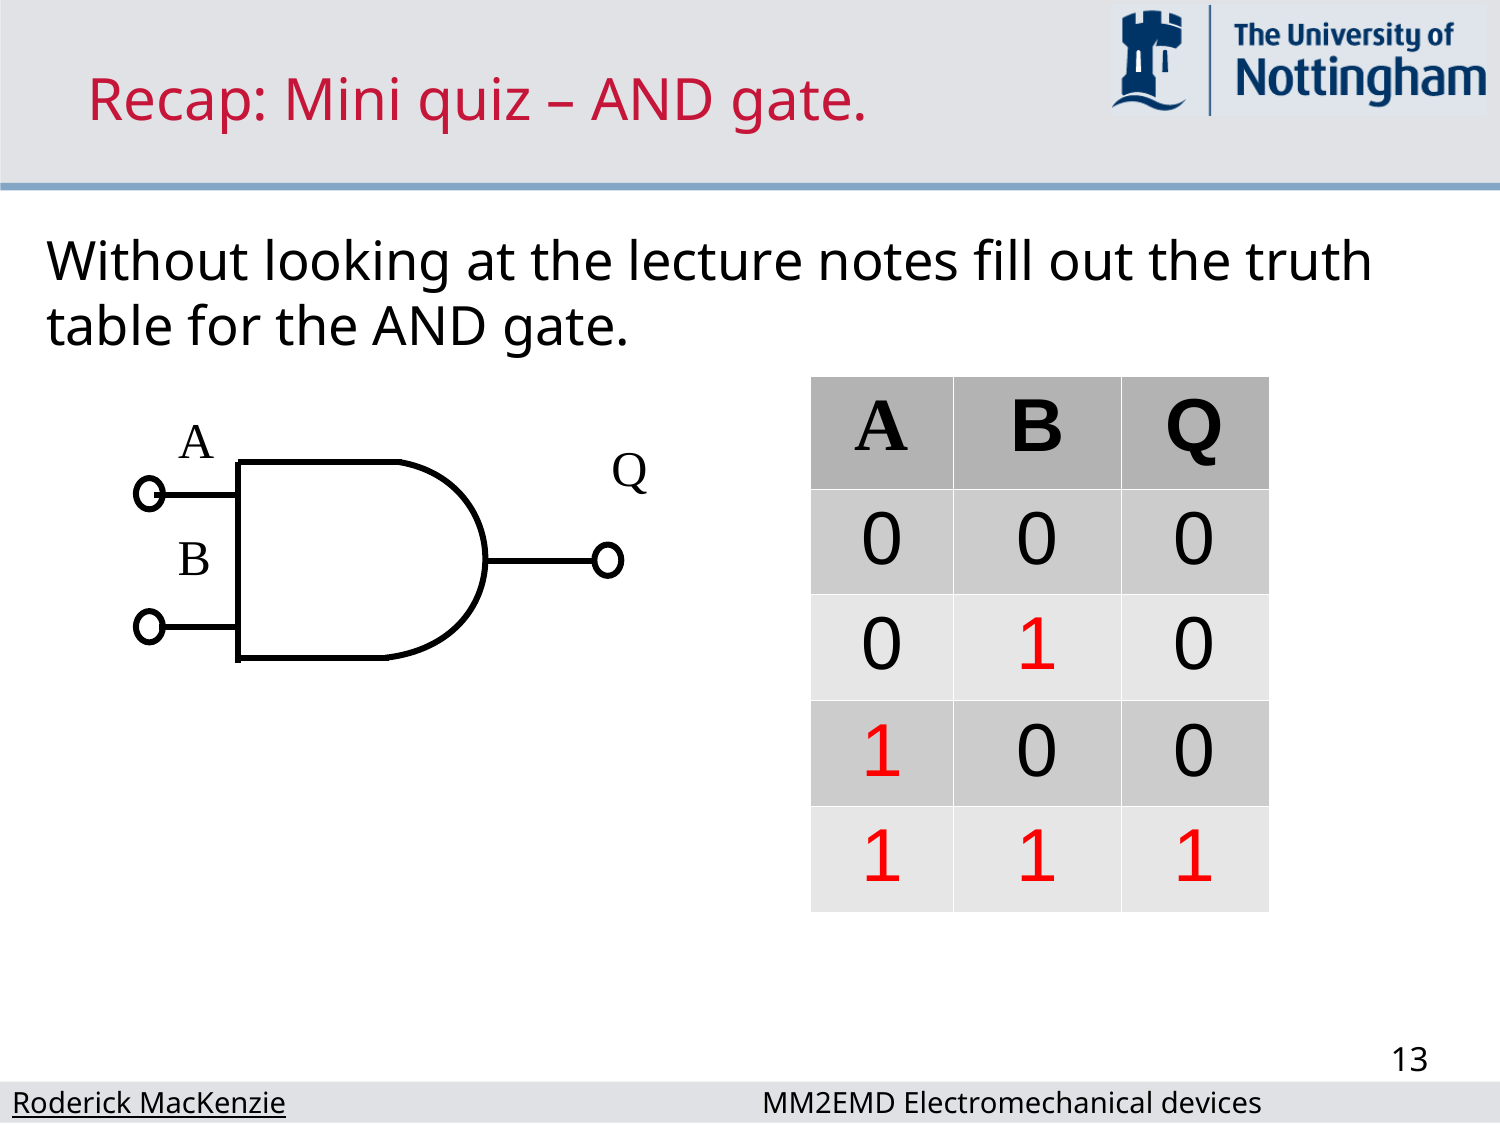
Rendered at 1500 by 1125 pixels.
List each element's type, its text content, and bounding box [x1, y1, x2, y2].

table_cell 0 [811, 595, 953, 700]
table_cell 1 [811, 807, 953, 912]
table_cell 1 [954, 595, 1121, 700]
table_cell 0 [954, 701, 1121, 806]
table_cell 0 [954, 490, 1121, 594]
table_cell 1 [954, 807, 1121, 912]
table_cell 0 [1122, 595, 1269, 700]
table_header Q [1122, 377, 1269, 489]
table_cell 0 [1122, 701, 1269, 806]
table_cell 1 [811, 701, 953, 806]
table_header A [811, 377, 953, 489]
text_box <number> [1375, 1030, 1500, 1101]
picture [1111, 4, 1487, 116]
table_header B [954, 377, 1121, 489]
table_cell 1 [1122, 807, 1269, 912]
text_box Q [596, 428, 671, 523]
text_box Without looking at the lecture notes fill out the truth table for the AND gate. [31, 219, 1496, 365]
table_cell 0 [811, 490, 953, 594]
table_cell 0 [1122, 490, 1269, 594]
text_box B [162, 517, 237, 612]
title Recap: Mini quiz – AND gate. [72, 45, 1311, 151]
text_box A [163, 401, 238, 495]
